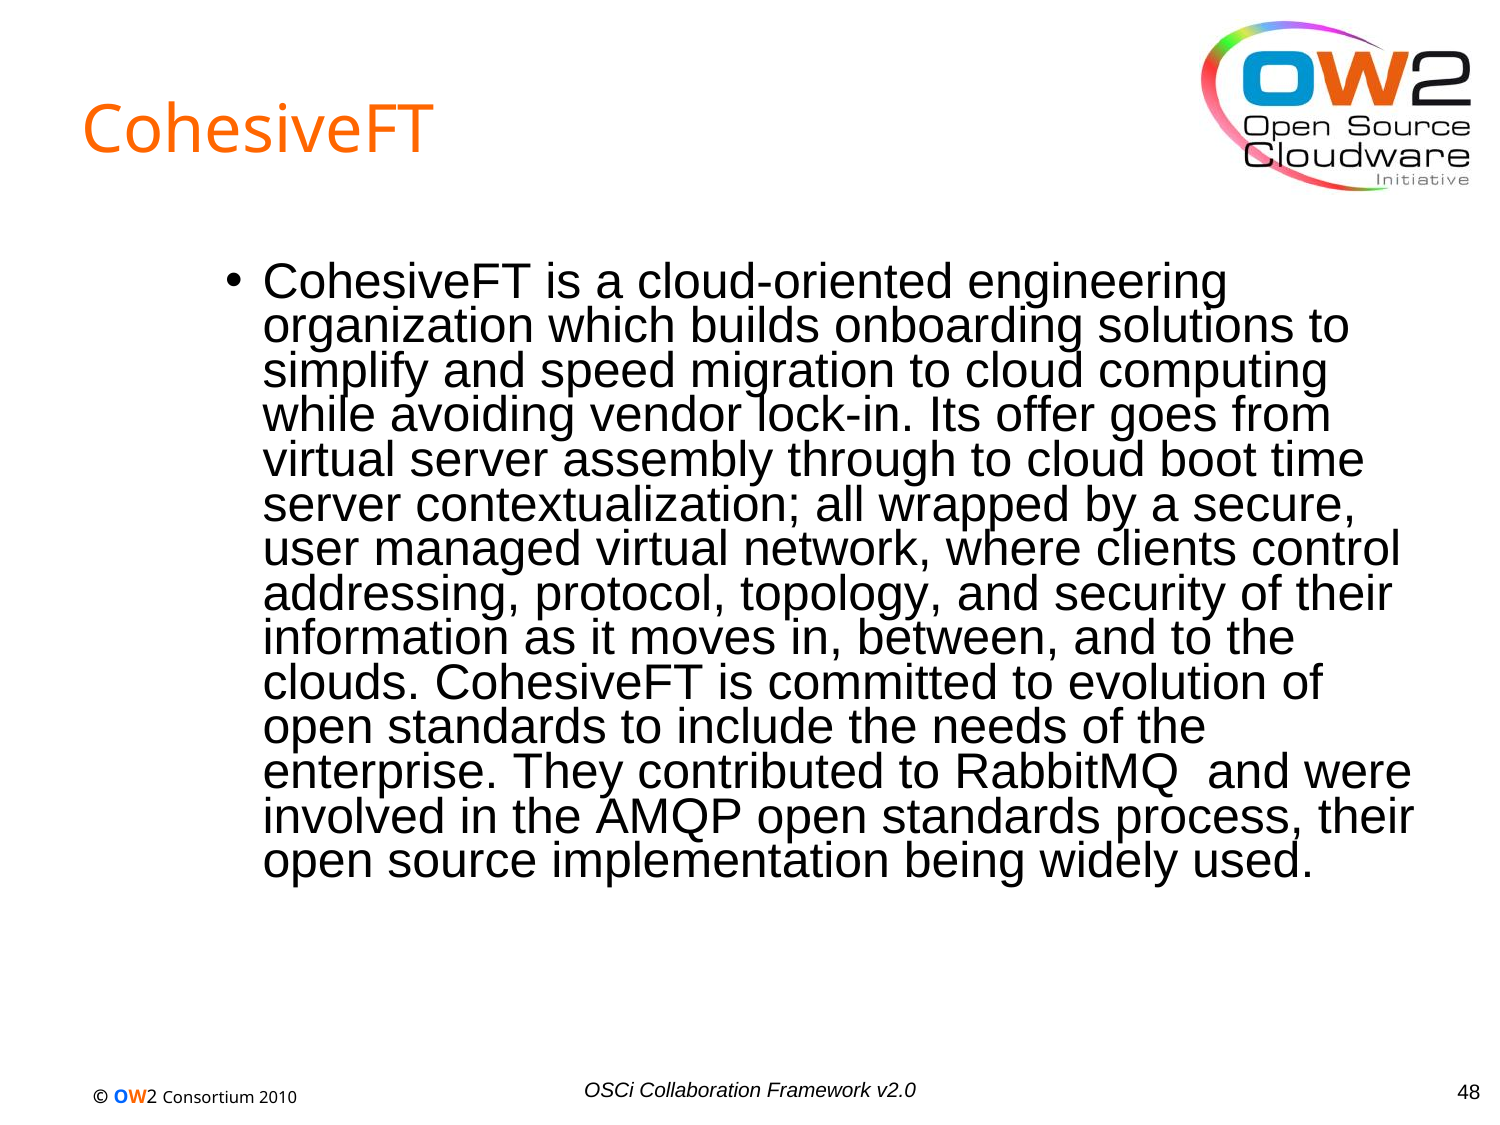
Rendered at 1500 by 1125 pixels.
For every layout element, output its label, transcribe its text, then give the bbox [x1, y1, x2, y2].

list CohesiveFT is a cloud-oriented engineering organization which builds onboarding solutions to simplify and speed migration to cloud computing while avoiding vendor lock-in. Its offer goes from virtual server assembly through to cloud boot time server contextualization; all wrapped by a secure, user managed virtual network, where clients control addressing, protocol, topology, and security of their information as it moves in, between, and to the clouds. CohesiveFT is committed to evolution of open standards to include the needs of the enterprise. They contributed to RabbitMQ and were involved in the AMQP open standards process, their open source implementation being widely used. [74, 262, 1425, 990]
picture [1199, 19, 1472, 195]
title CohesiveFT [81, 43, 1182, 213]
